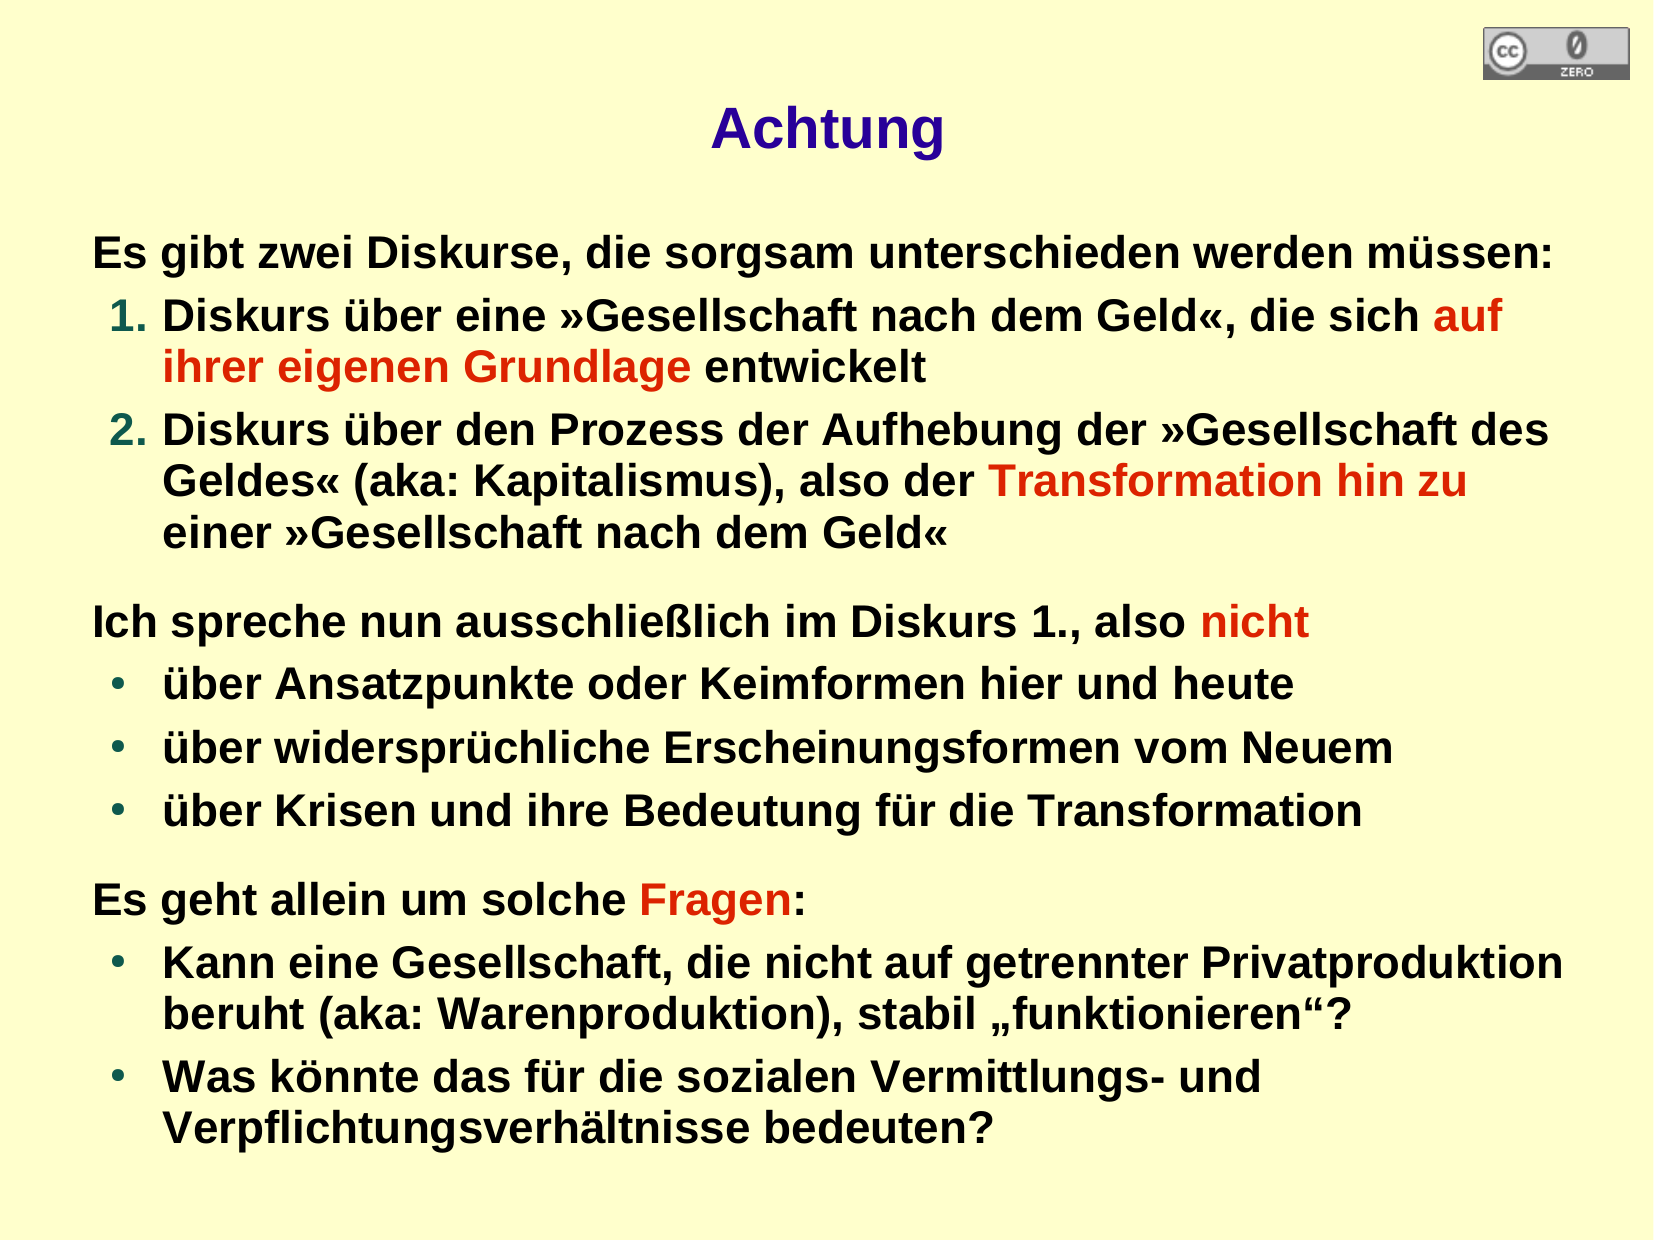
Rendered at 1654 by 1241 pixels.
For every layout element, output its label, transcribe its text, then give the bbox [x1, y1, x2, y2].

title Achtung [86, 49, 1571, 207]
list Es gibt zwei Diskurse, die sorgsam unterschieden werden müssen: Diskurs über eine »Gesellschaft nach dem Geld«, die sich auf ihrer eigenen Grundlage entwickelt Diskurs über den Prozess der Aufhebung der »Gesellschaft des Geldes« (aka: Kapitalismus), also der Transformation hin zu einer »Gesellschaft nach dem Geld« Ich spreche nun ausschließlich im Diskurs 1., also nicht über Ansatzpunkte oder Keimformen hier und heute über widersprüchliche Erscheinungsformen vom Neuem über Krisen und ihre Bedeutung für die Transformation Es geht allein um solche Fragen: Kann eine Gesellschaft, die nicht auf getrennter Privatproduktion beruht (aka: Warenproduktion), stabil „funktionieren“? Was könnte das für die sozialen Vermittlungs- und Verpflichtungsverhältnisse bedeuten? [92, 226, 1565, 1155]
picture [1483, 27, 1630, 80]
